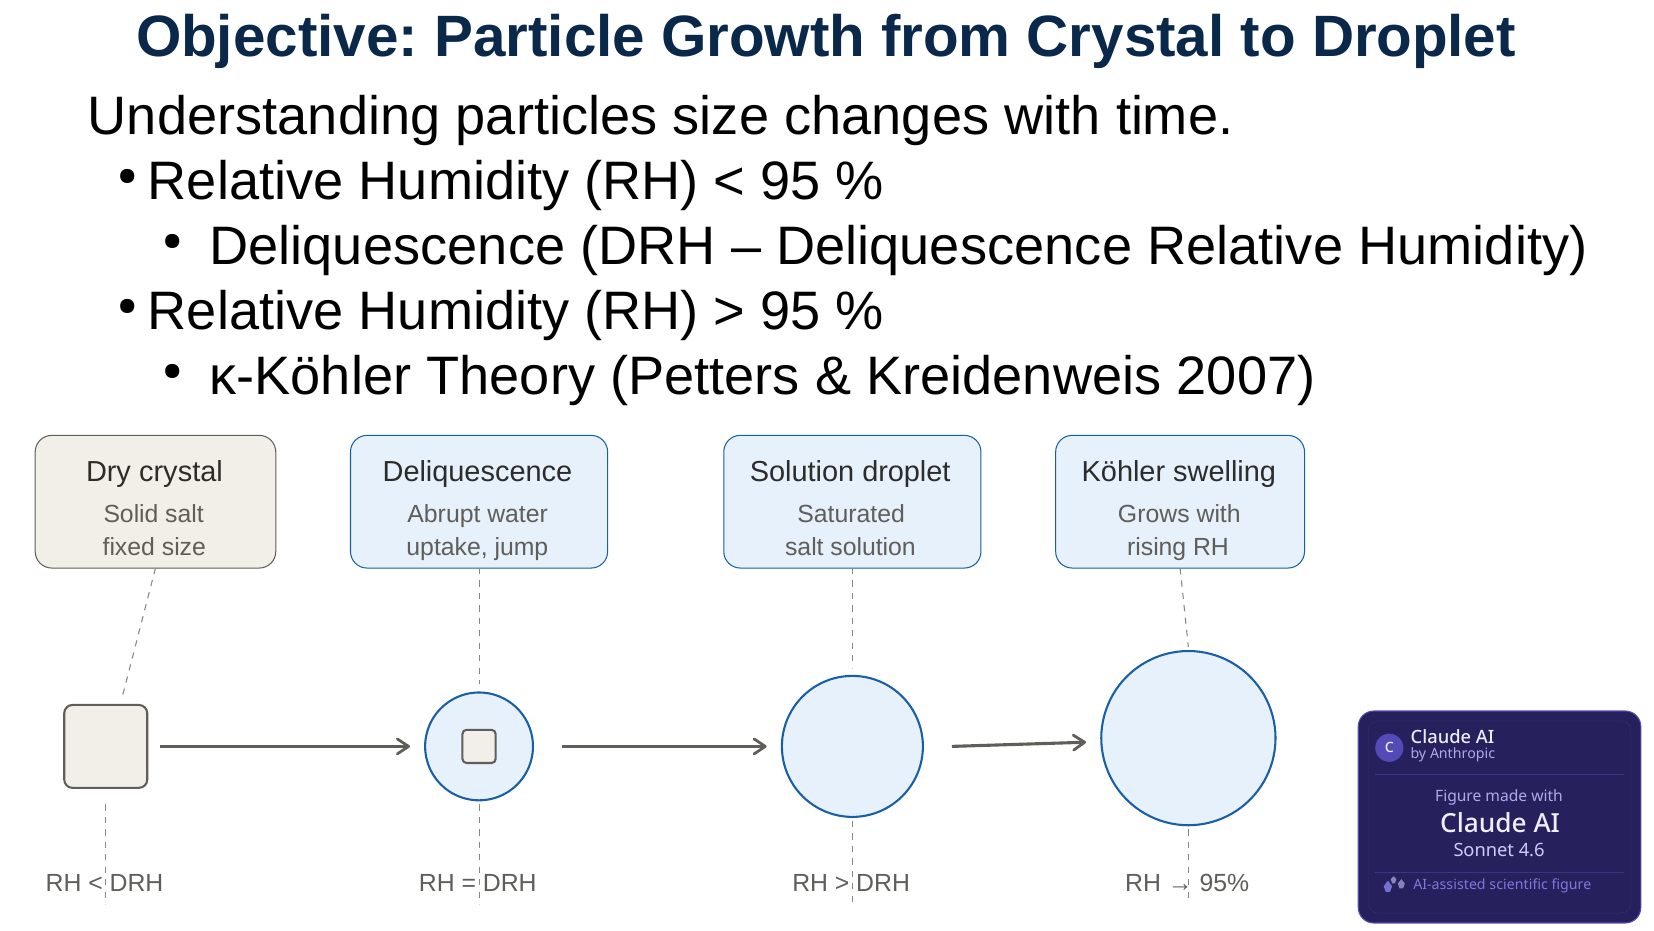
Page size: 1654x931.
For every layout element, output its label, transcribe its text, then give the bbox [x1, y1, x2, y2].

picture [20, 418, 1316, 906]
picture [1355, 708, 1645, 926]
title Objective: Particle Growth from Crystal to Droplet [0, 0, 1654, 84]
text_box Understanding particles size changes with time. Relative Humidity (RH) < 95 % Deliquescence (DRH – Deliquescence Relative Humidity) Relative Humidity (RH) > 95 % κ-Köhler Theory (Petters & Kreidenweis 2007) [72, 73, 1634, 446]
